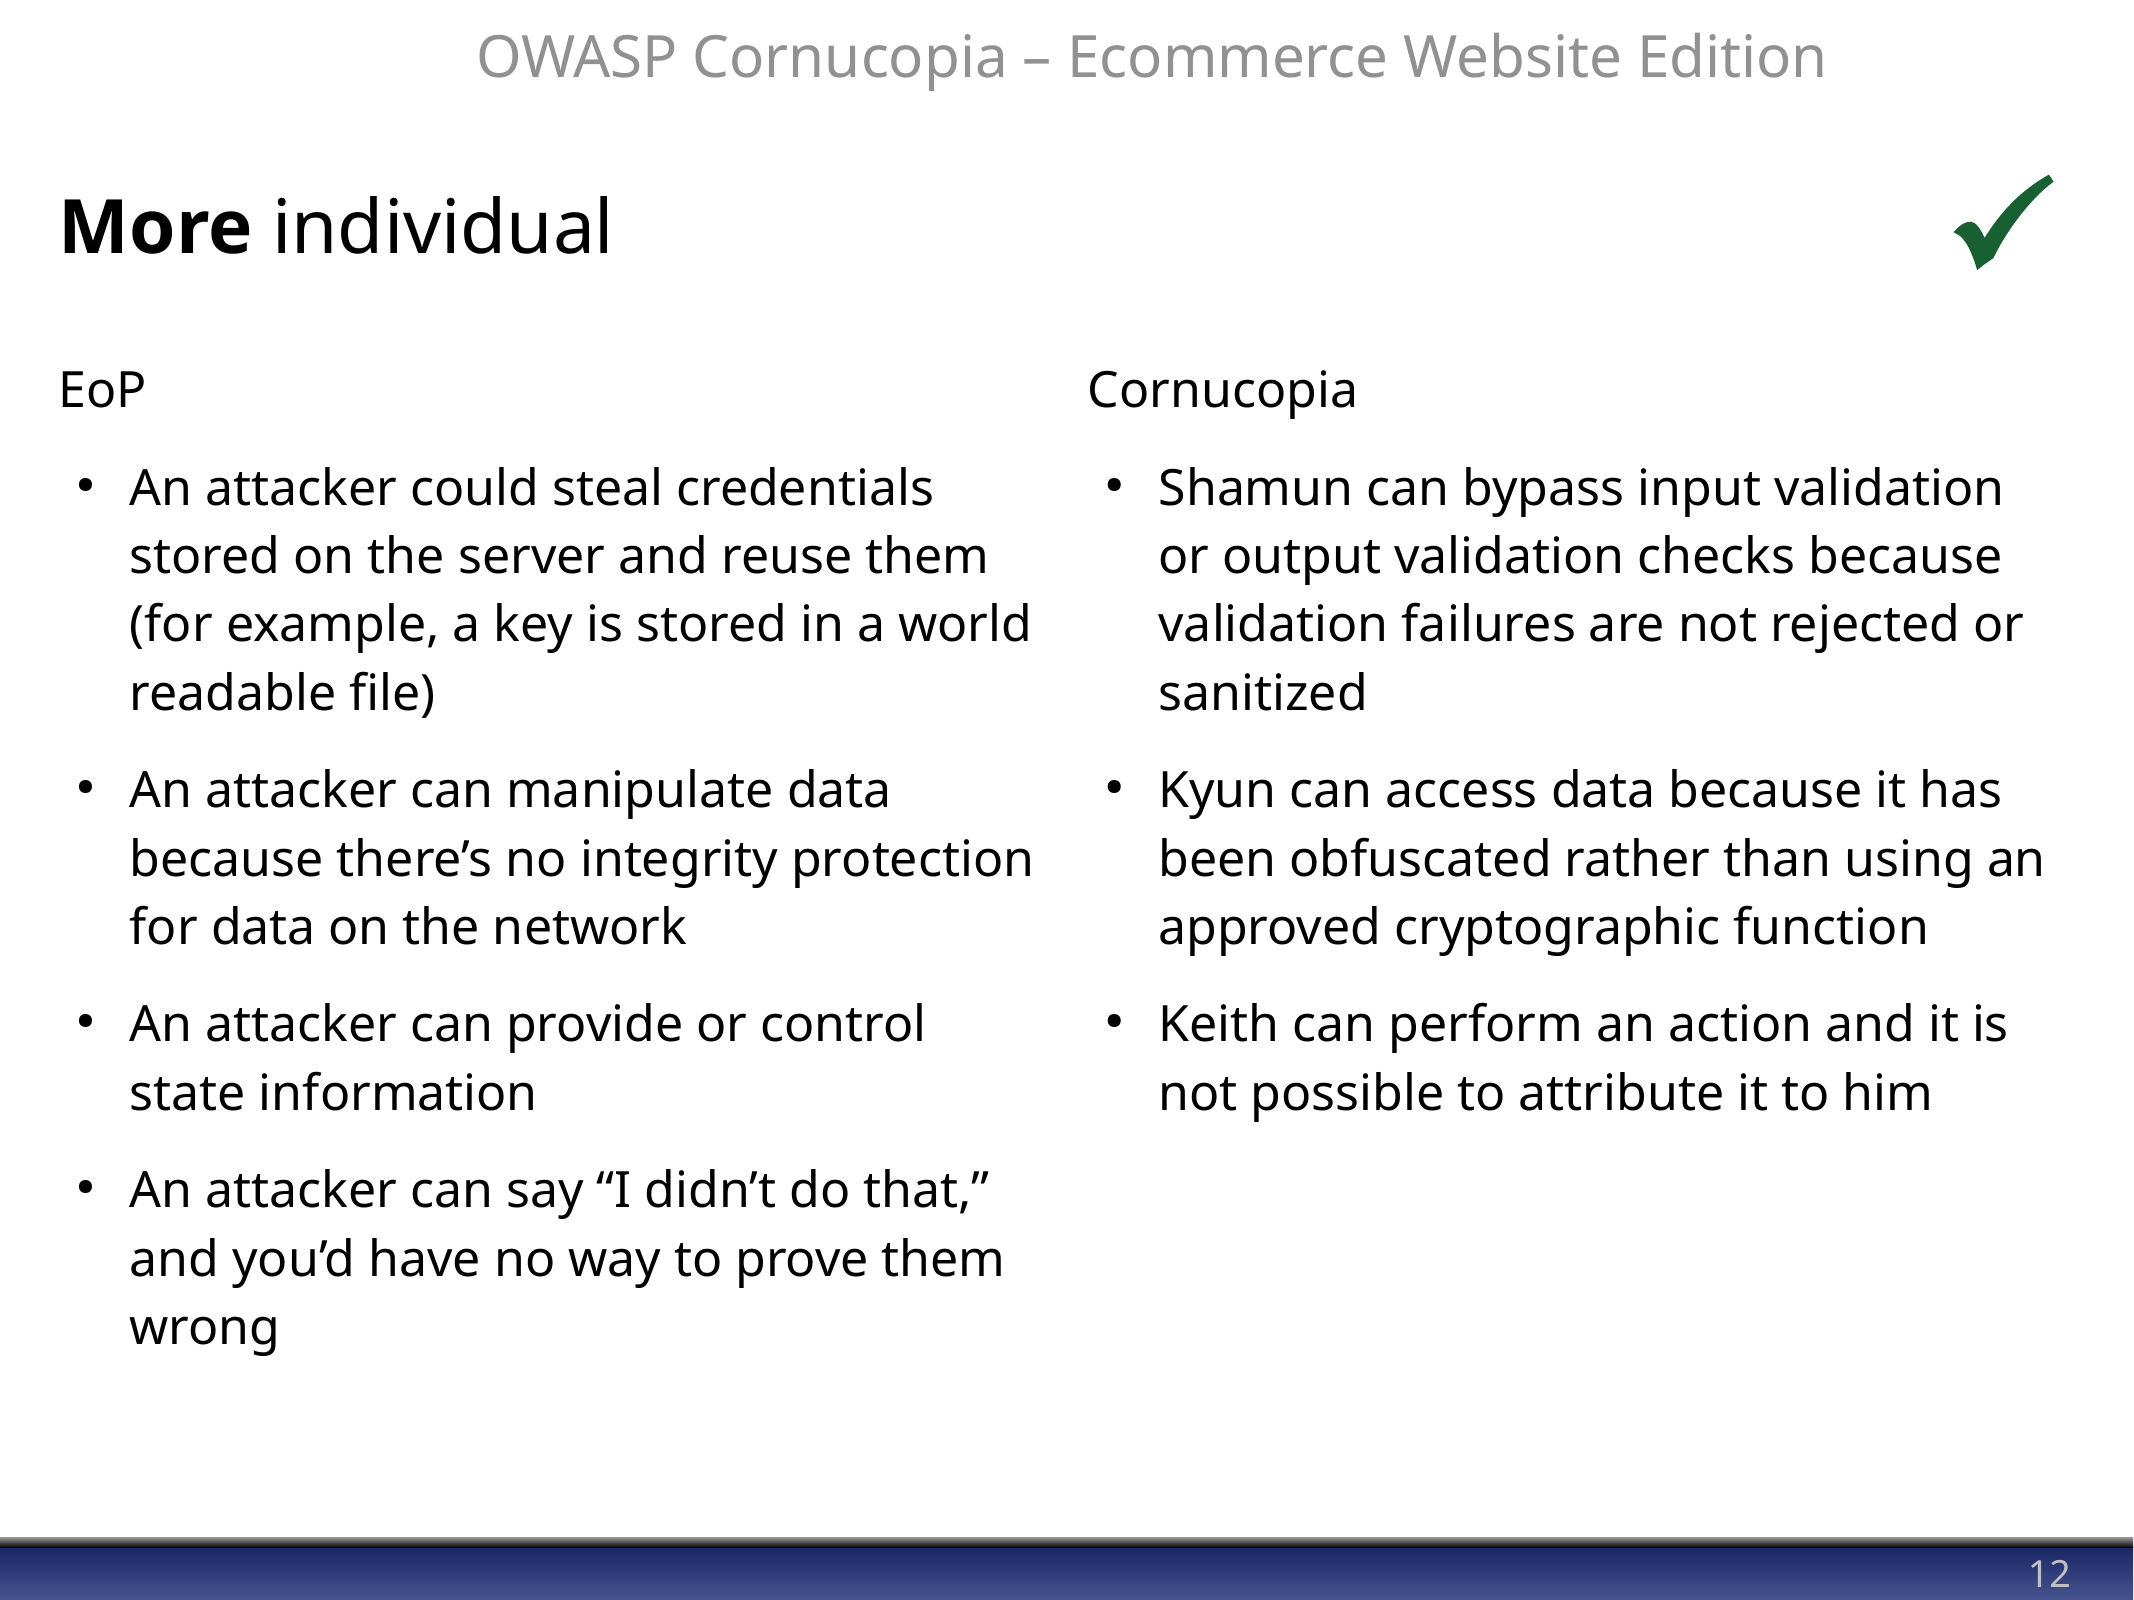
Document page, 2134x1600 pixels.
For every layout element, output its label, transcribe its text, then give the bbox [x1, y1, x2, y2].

title More individual [58, 124, 2126, 325]
list ü [1730, 177, 2061, 325]
list EoP An attacker could steal credentials stored on the server and reuse them (for example, a key is stored in a world readable file) An attacker can manipulate data because there’s no integrity protection for data on the network An attacker can provide or control state information An attacker can say “I didn’t do that,” and you’d have no way to prove them wrong [58, 354, 1039, 1536]
list Cornucopia Shamun can bypass input validation or output validation checks because validation failures are not rejected or sanitized Kyun can access data because it has been obfuscated rather than using an approved cryptographic function Keith can perform an action and it is not possible to attribute it to him [1087, 354, 2068, 1536]
